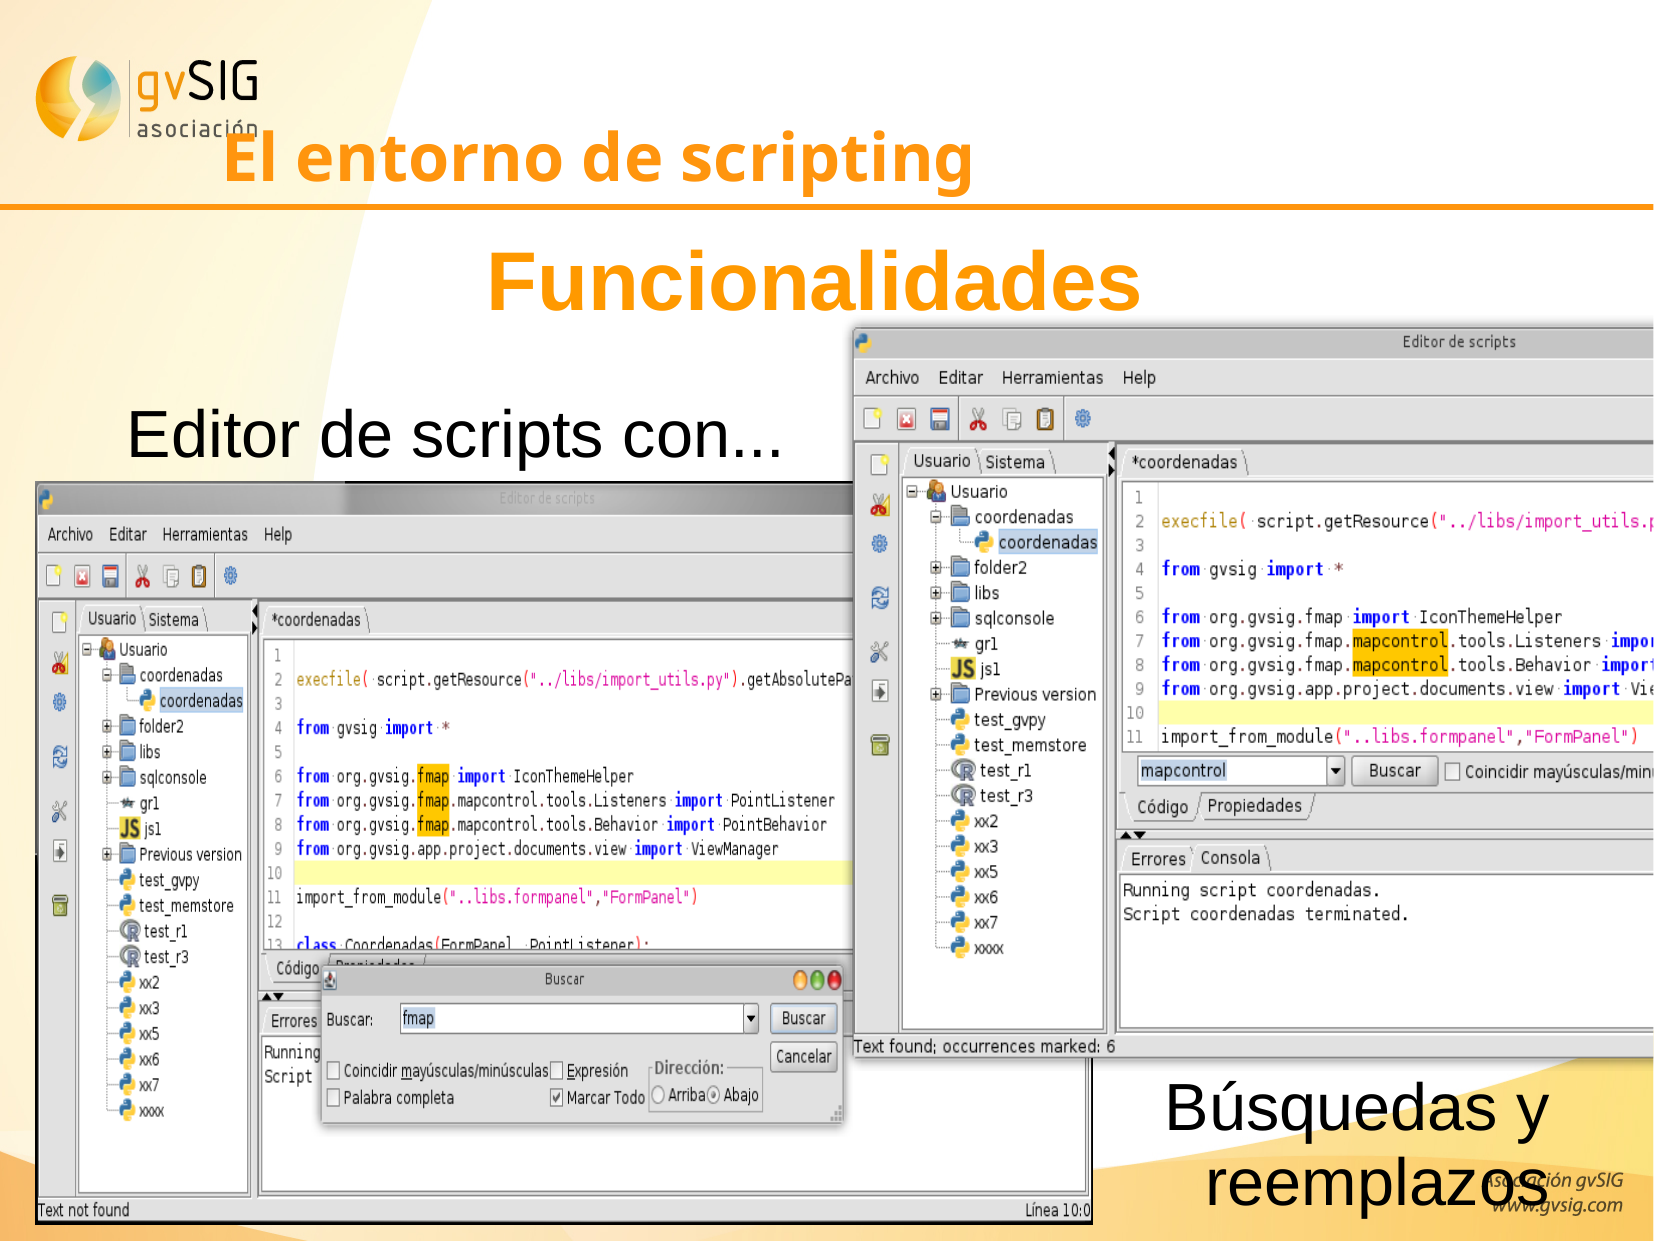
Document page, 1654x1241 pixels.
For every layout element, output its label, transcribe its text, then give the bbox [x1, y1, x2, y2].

text_box Editor de scripts con... Búsquedas y reemplazos [112, 389, 1565, 1227]
title El entorno de scripting [0, 0, 1654, 207]
text_box Funcionalidades [23, 228, 1607, 337]
picture [0, 210, 1654, 1241]
